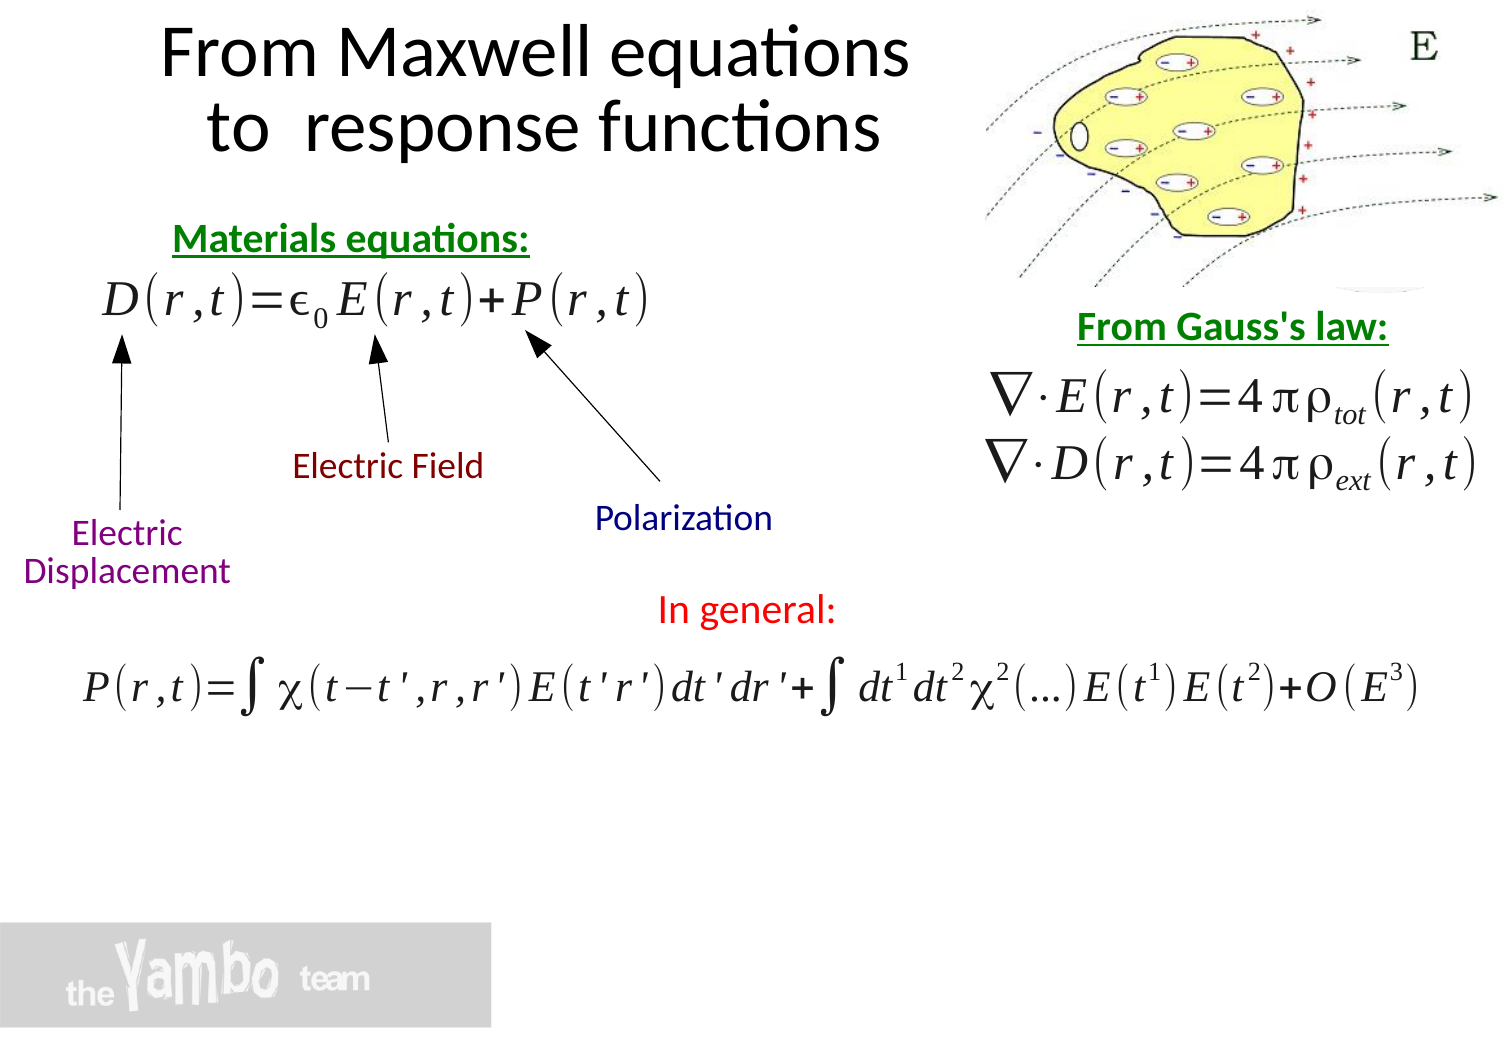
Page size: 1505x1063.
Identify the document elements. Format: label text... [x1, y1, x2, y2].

text_box Polarization [570, 495, 799, 550]
text_box Electric Displacement [0, 510, 255, 601]
text_box Materials equations: [41, 213, 661, 298]
text_box In general: [627, 585, 868, 646]
picture [0, 0, 1504, 1063]
chart [75, 653, 1426, 721]
text_box Electric Field [251, 442, 526, 496]
chart [977, 366, 1486, 498]
text_box From Maxwell equations to response functions [26, 12, 985, 178]
chart [92, 298, 657, 335]
text_box From Gauss's law: [1040, 302, 1426, 363]
